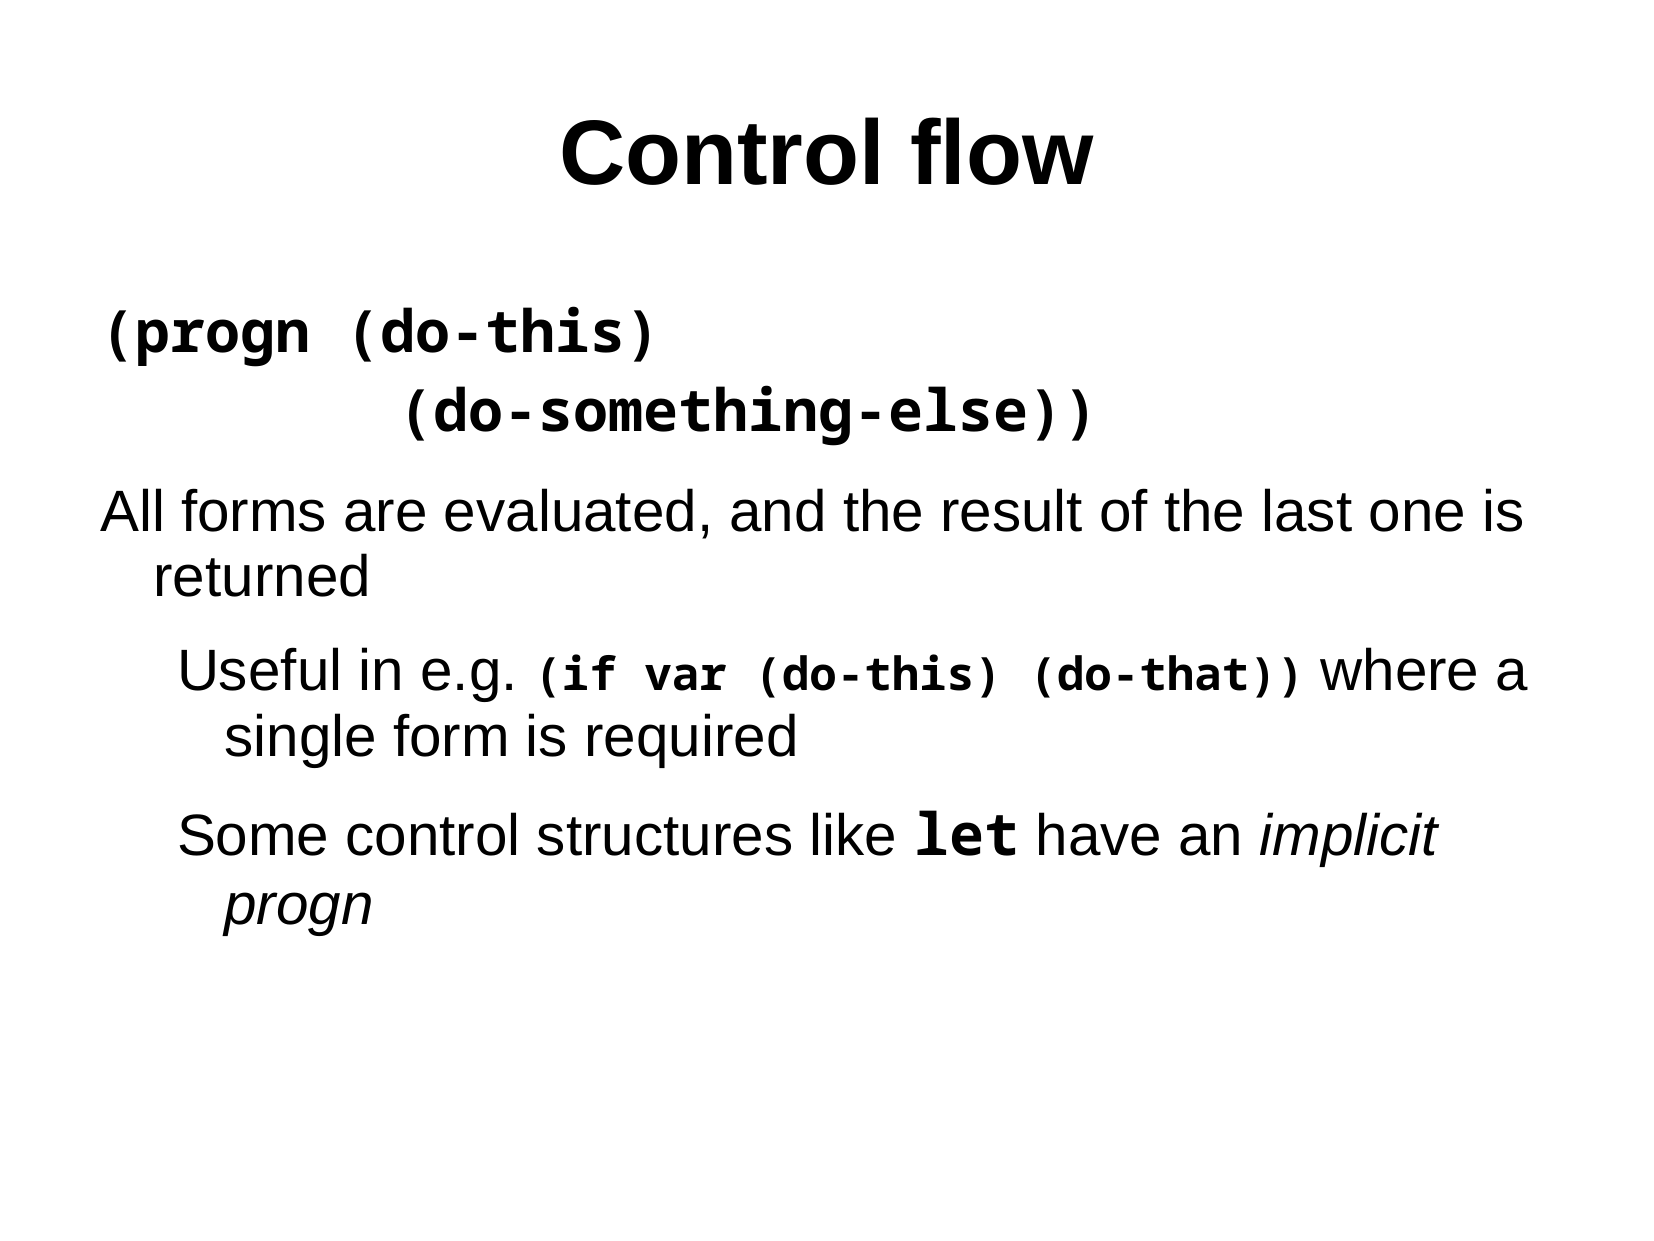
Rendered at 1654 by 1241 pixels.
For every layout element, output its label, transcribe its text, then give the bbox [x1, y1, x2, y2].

list (progn (do-this) (do-something-else)) All forms are evaluated, and the result of the last one is returned Useful in e.g. (if var (do-this) (do-that)) where a single form is required Some control structures like let have an implicit progn [82, 290, 1571, 1094]
title Control flow [82, 56, 1571, 250]
